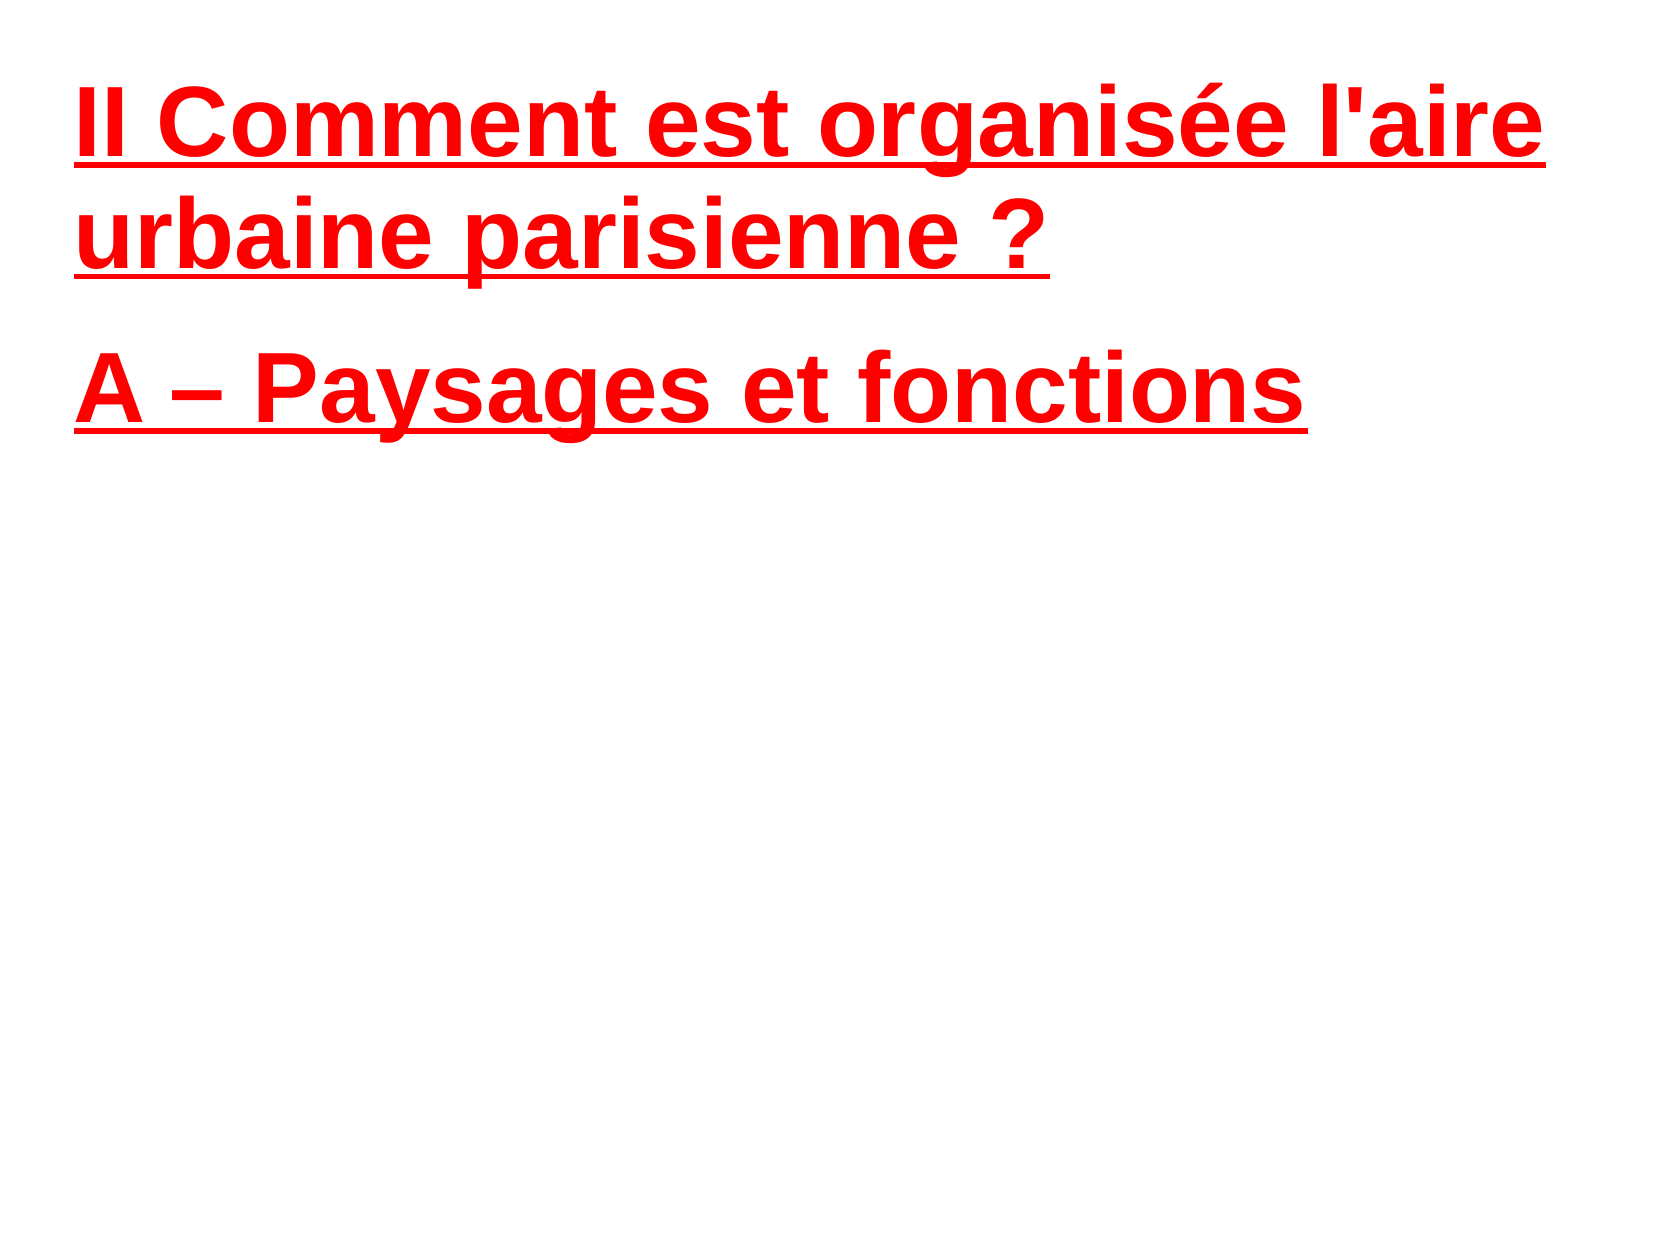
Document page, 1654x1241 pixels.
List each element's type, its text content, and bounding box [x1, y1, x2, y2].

text_box A – Paysages et fonctions [59, 324, 1595, 452]
text_box II Comment est organisée l'aire urbaine parisienne ? [59, 59, 1595, 298]
